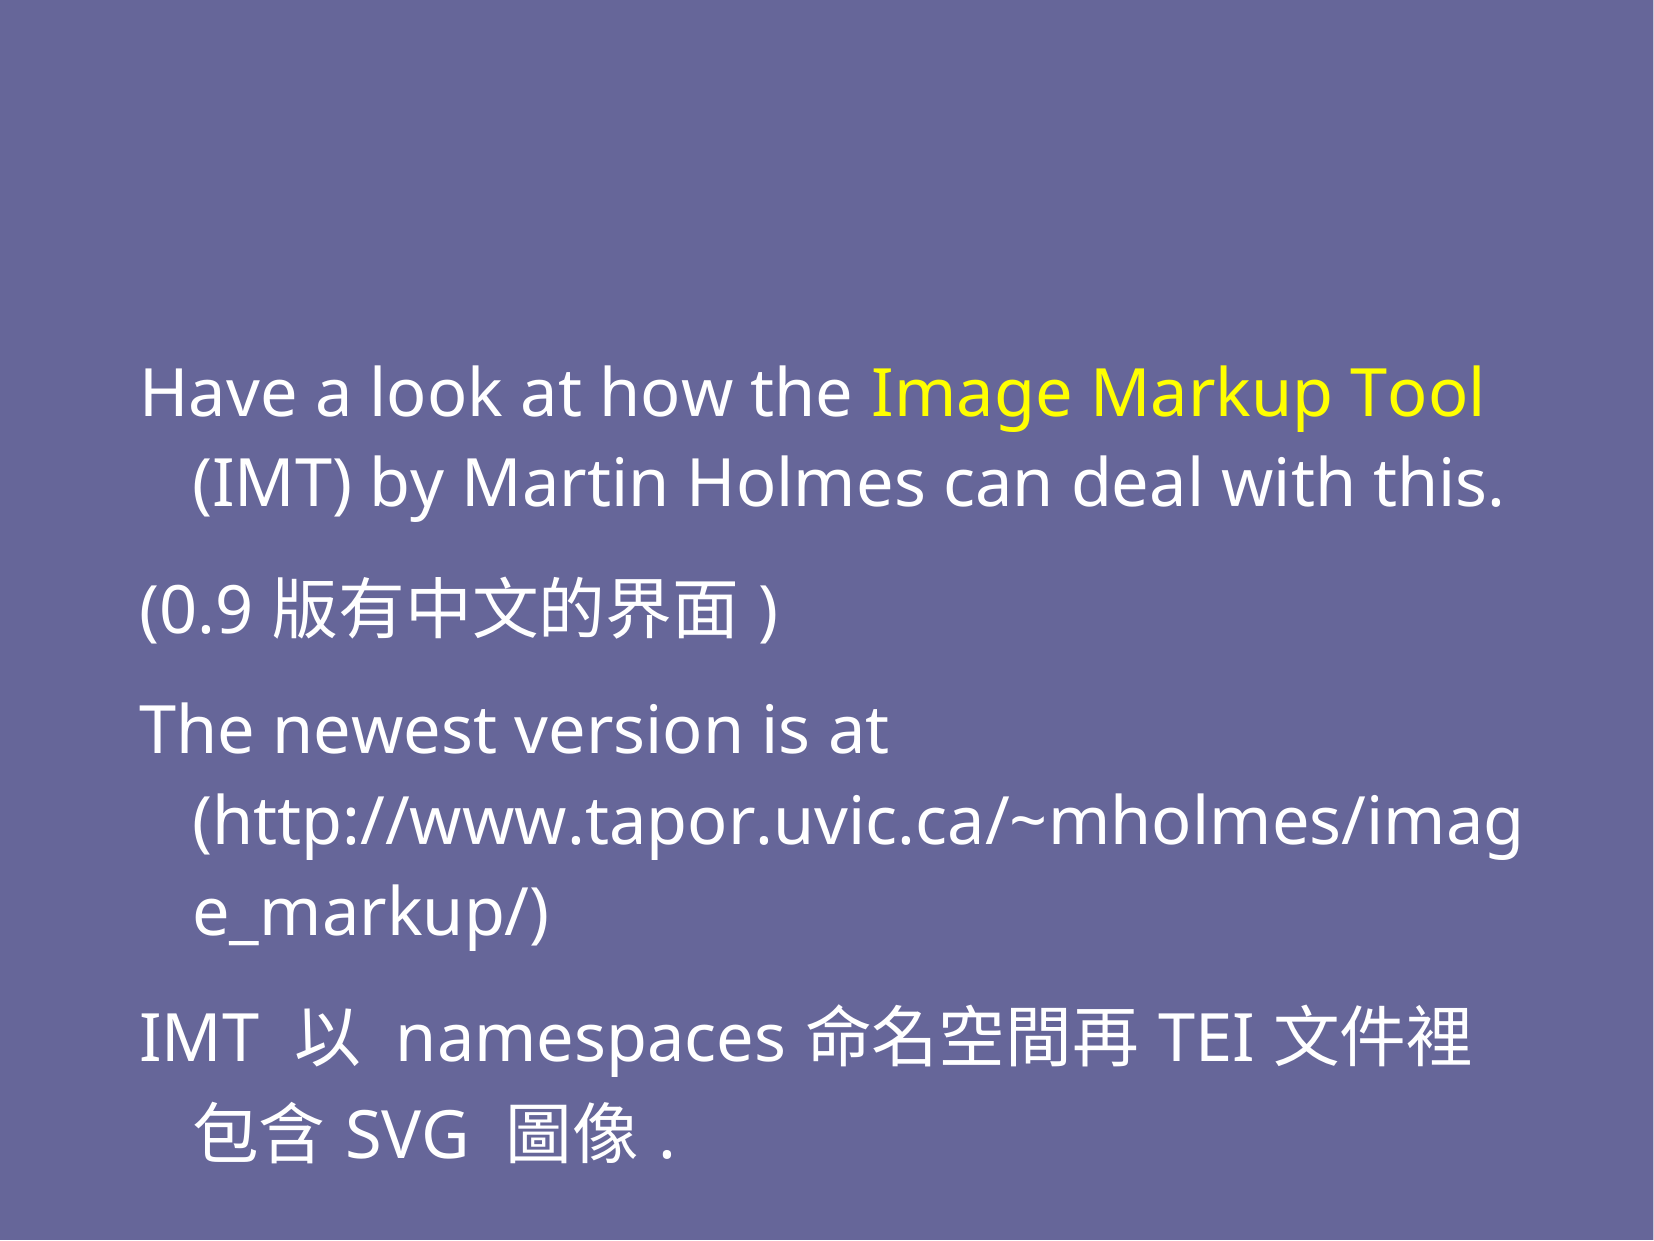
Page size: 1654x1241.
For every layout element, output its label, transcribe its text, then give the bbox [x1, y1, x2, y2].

list Have a look at how the Image Markup Tool (IMT) by Martin Holmes can deal with this. (0.9版有中文的界面) The newest version is at (http://www.tapor.uvic.ca/~mholmes/image_markup/) IMT 以 namespaces命名空間再TEI文件裡包含SVG 圖像. [121, 344, 1534, 1148]
